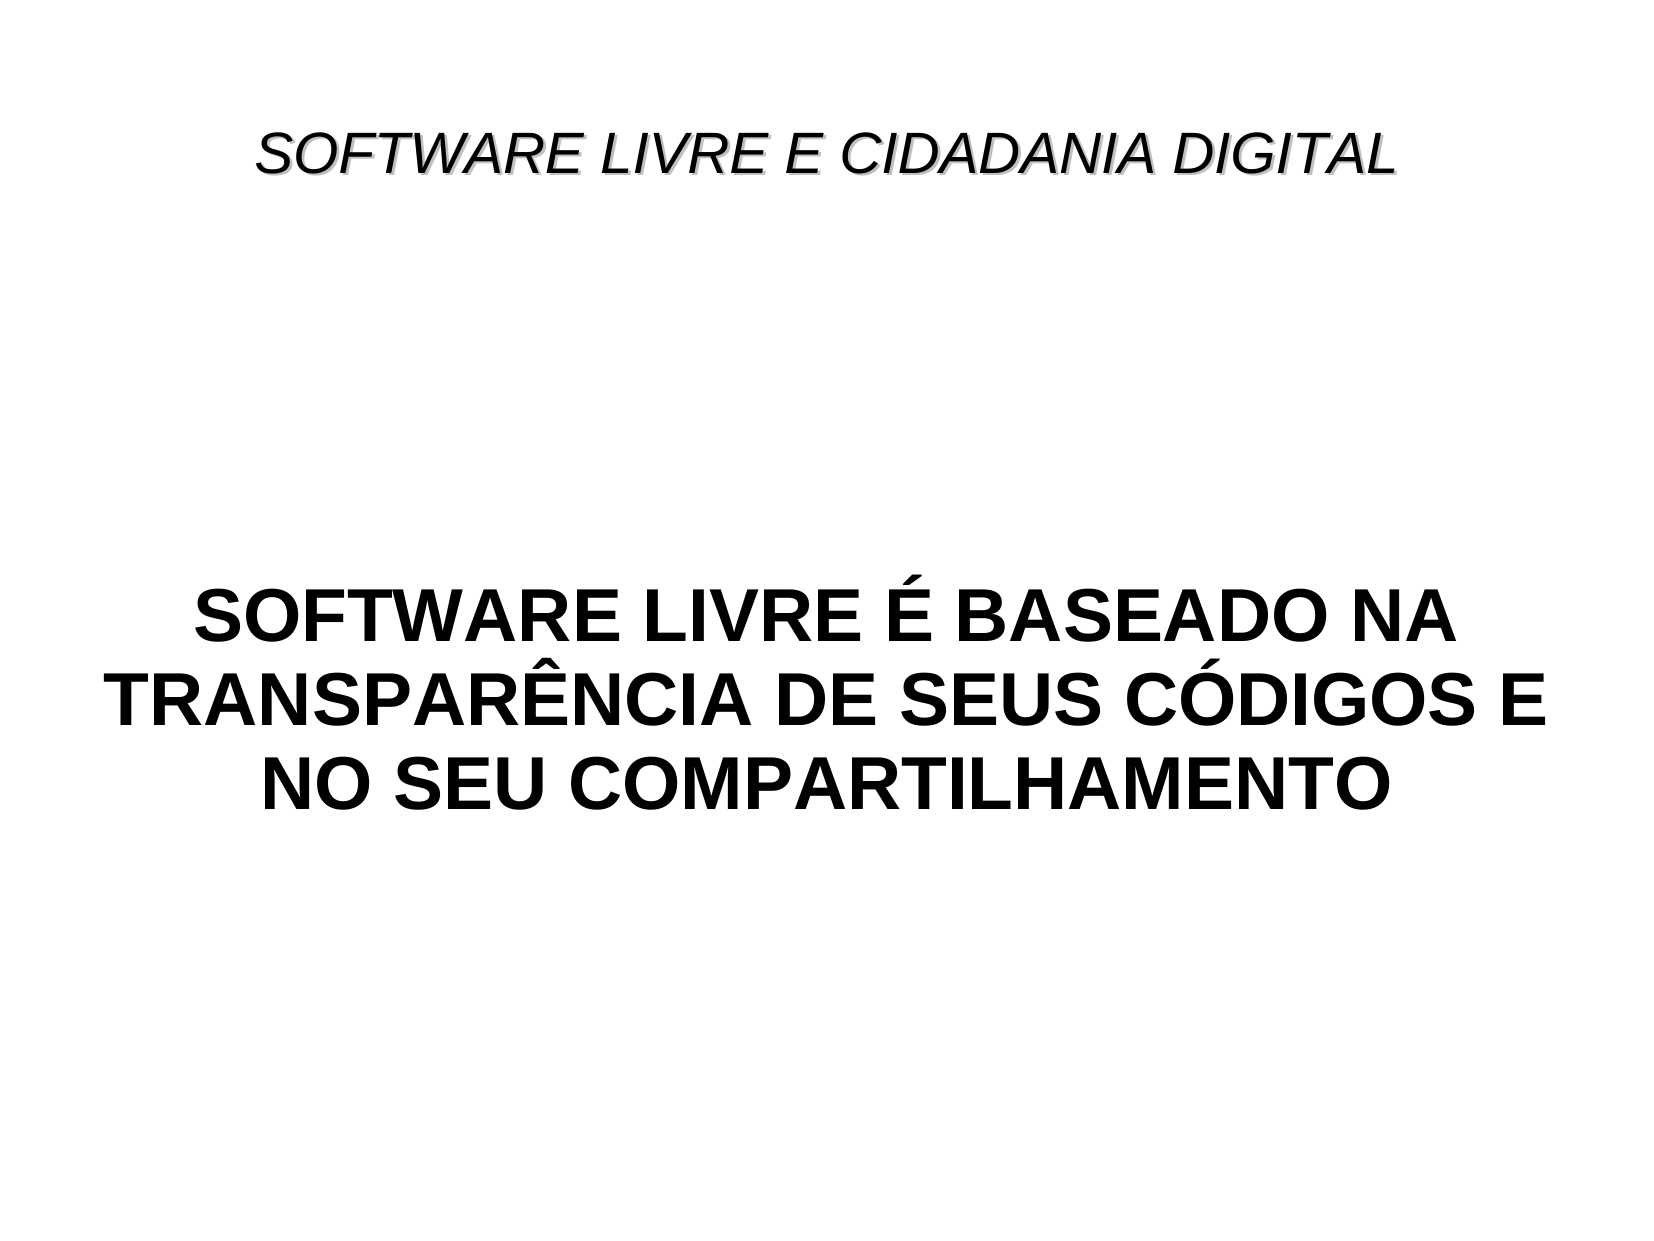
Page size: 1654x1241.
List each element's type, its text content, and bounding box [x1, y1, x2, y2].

title SOFTWARE LIVRE E CIDADANIA DIGITAL [82, 49, 1571, 257]
subtitle SOFTWARE LIVRE É BASEADO NA TRANSPARÊNCIA DE SEUS CÓDIGOS E NO SEU COMPARTILHAMENTO [82, 297, 1571, 1102]
